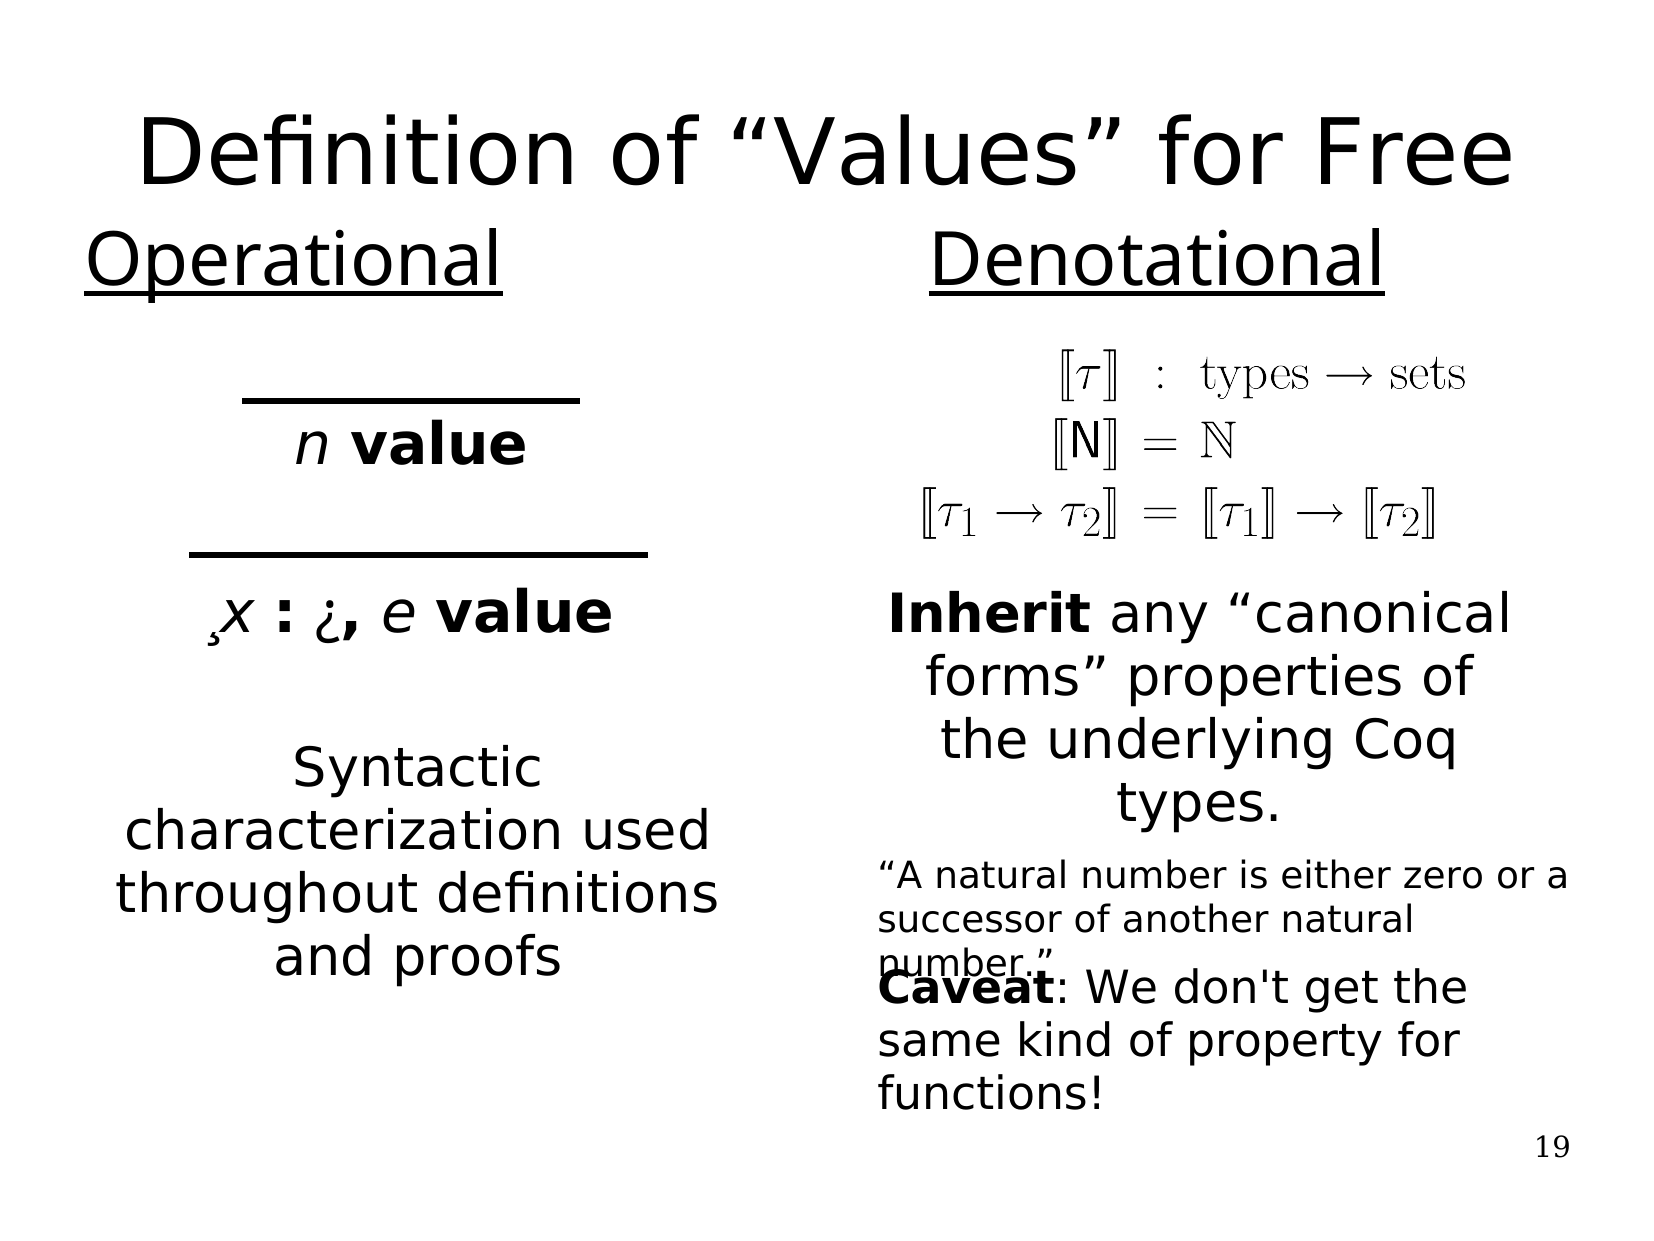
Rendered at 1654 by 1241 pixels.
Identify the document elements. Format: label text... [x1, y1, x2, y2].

text_box Caveat: We don't get the same kind of property for functions! [862, 953, 1576, 1129]
text_box Denotational [913, 197, 1465, 319]
picture [923, 349, 1465, 539]
text_box n value [279, 403, 580, 486]
title Definition of “Values” for Free [82, 56, 1571, 250]
text_box Operational [69, 197, 595, 319]
text_box Inherit any “canonical forms” properties of the underlying Coq types. [862, 574, 1538, 842]
text_box Syntactic characterization used throughout definitions and proofs [80, 728, 756, 996]
text_box “A natural number is either zero or a successor of another natural number.” [862, 846, 1613, 949]
text_box ¸x : ¿, e value [193, 562, 677, 647]
